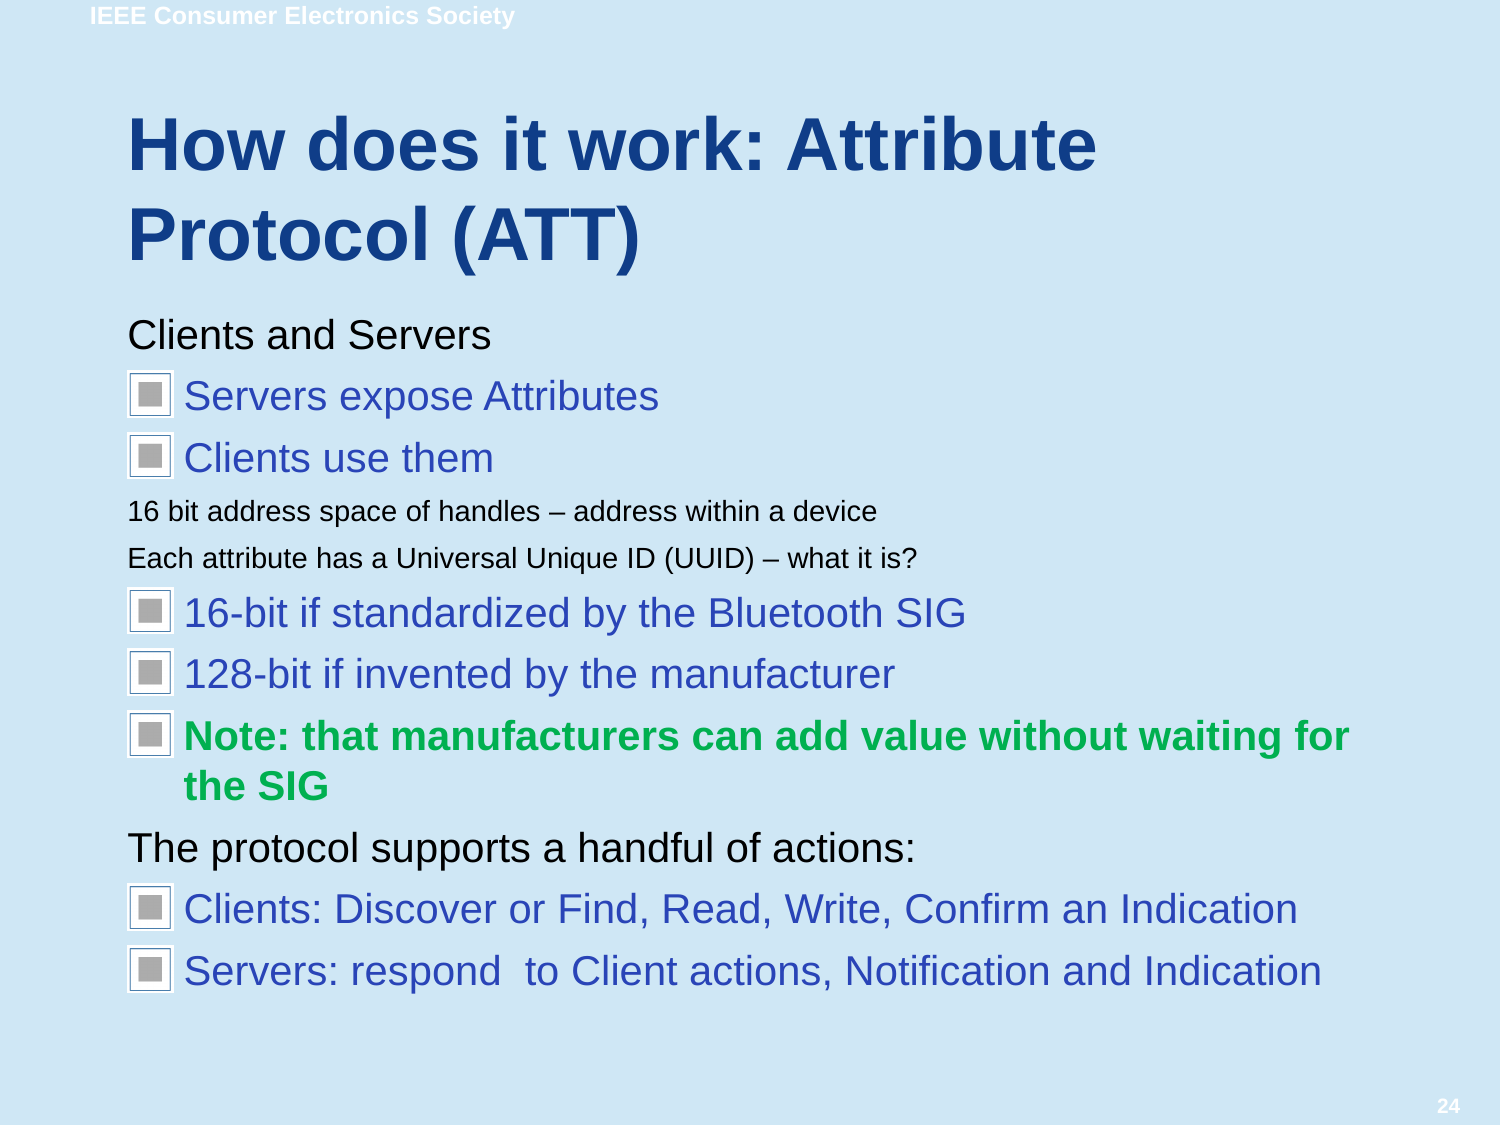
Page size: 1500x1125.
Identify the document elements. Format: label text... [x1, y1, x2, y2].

title How does it work: Attribute Protocol (ATT) [112, 87, 1388, 288]
list Clients and Servers Servers expose Attributes Clients use them 16 bit address space of handles – address within a device Each attribute has a Universal Unique ID (UUID) – what it is? 16-bit if standardized by the Bluetooth SIG 128-bit if invented by the manufacturer Note: that manufacturers can add value without waiting for the SIG The protocol supports a handful of actions: Clients: Discover or Find, Read, Write, Confirm an Indication Servers: respond to Client actions, Notification and Indication [112, 299, 1388, 1000]
